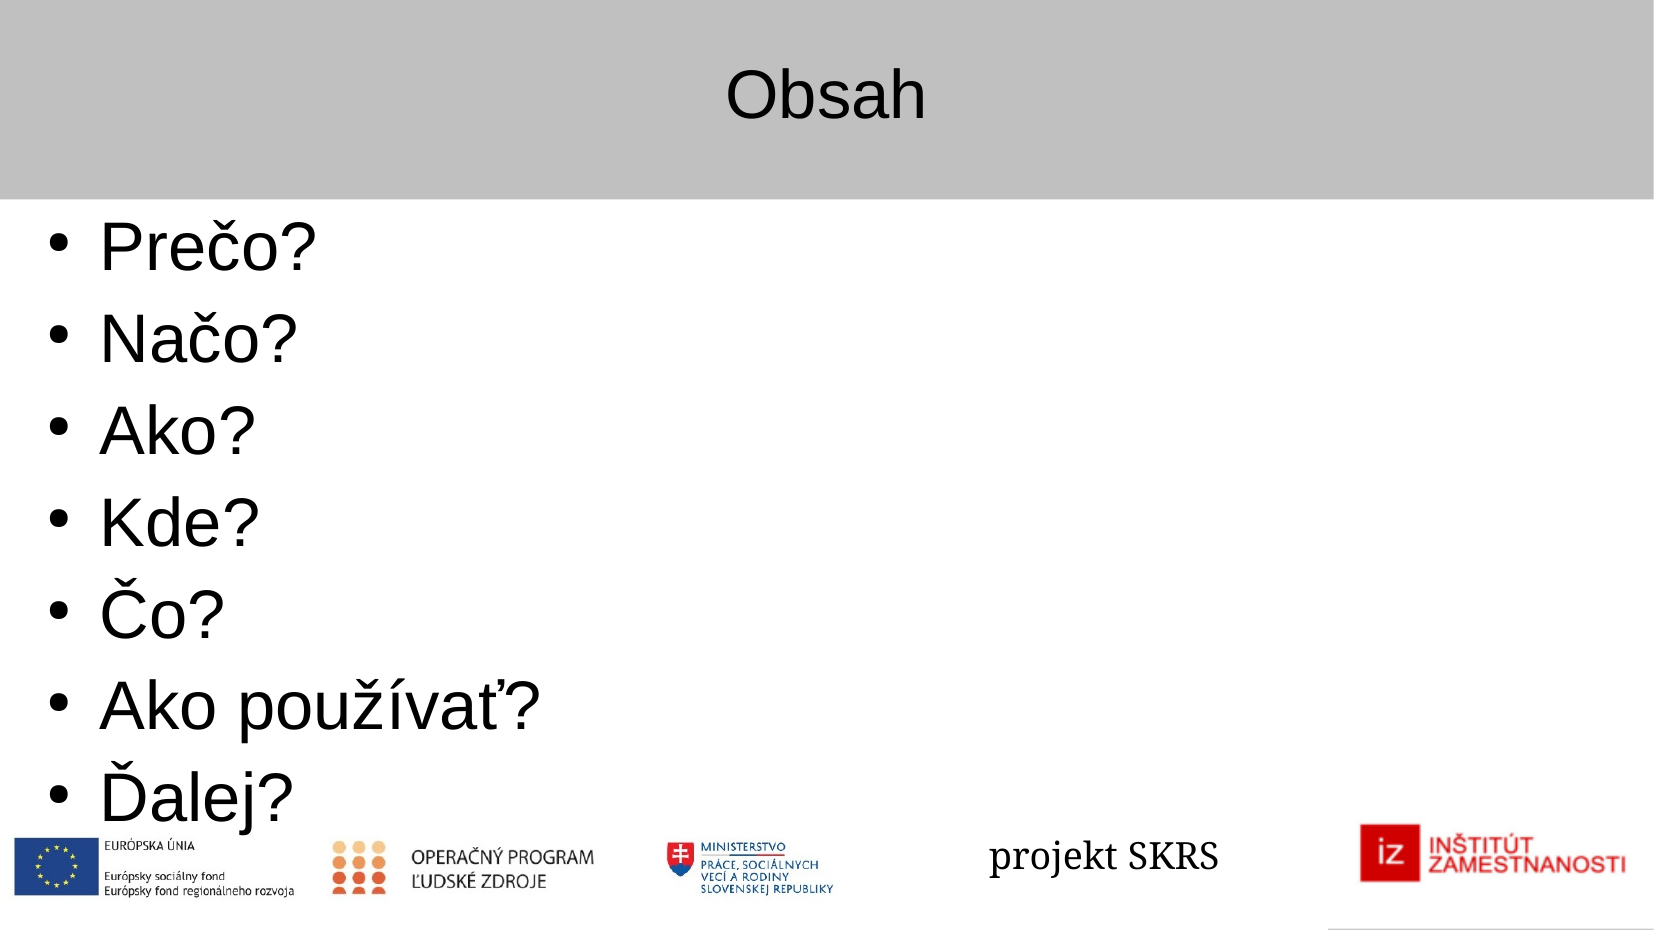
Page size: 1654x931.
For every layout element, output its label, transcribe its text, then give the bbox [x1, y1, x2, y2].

picture [0, 826, 857, 907]
title Obsah [88, 22, 1565, 178]
picture [1328, 775, 1654, 931]
list Prečo? Načo? Ako? Kde? Čo? Ako používať? Ďalej? [29, 221, 1533, 835]
